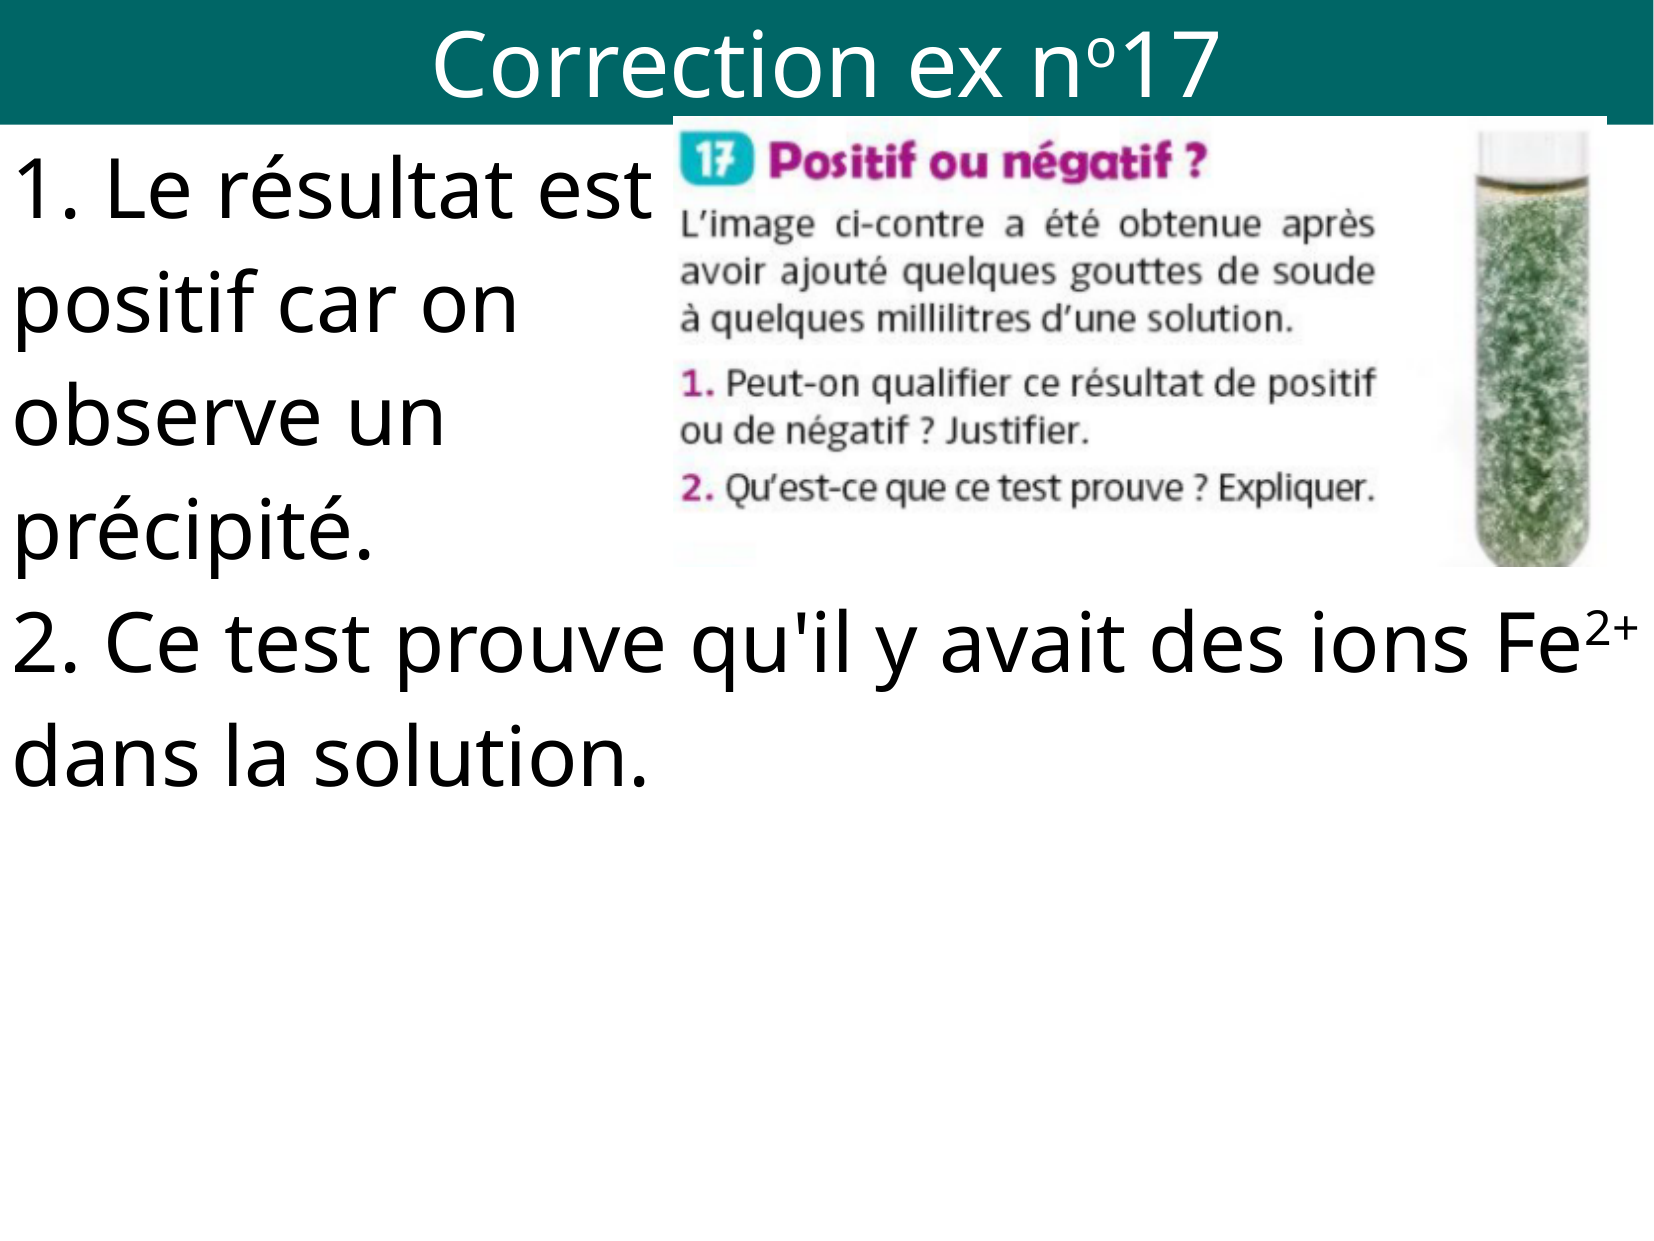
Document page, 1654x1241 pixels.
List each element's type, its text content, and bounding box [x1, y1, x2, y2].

subtitle 1. Le résultat est positif car on observe un précipité. 2. Ce test prouve qu'il y avait des ions Fe2+ dans la solution. [11, 129, 1642, 1229]
picture [673, 116, 1607, 567]
title Correction ex no17 [0, 10, 1654, 114]
